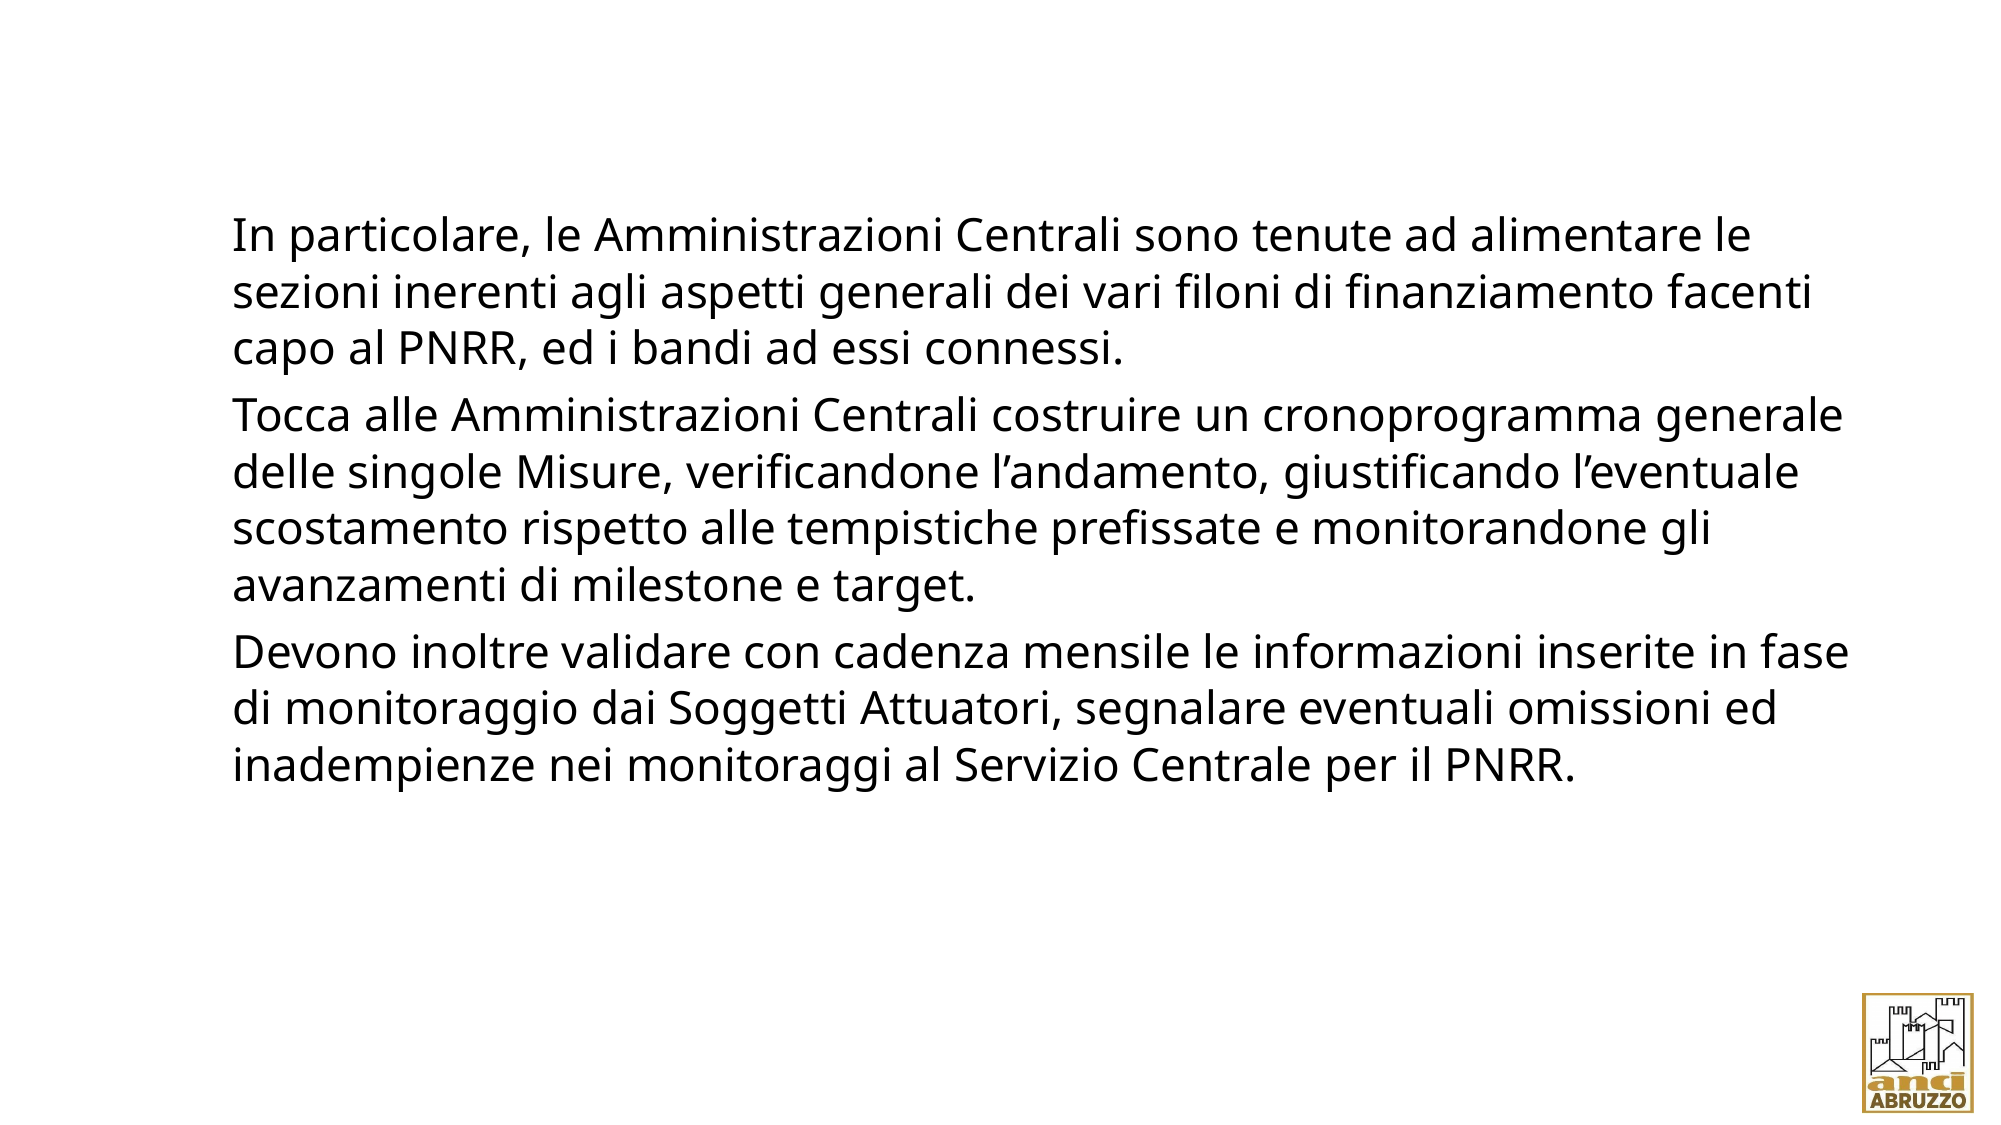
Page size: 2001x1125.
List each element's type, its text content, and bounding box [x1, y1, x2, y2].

list In particolare, le Amministrazioni Centrali sono tenute ad alimentare le sezioni inerenti agli aspetti generali dei vari filoni di finanziamento facenti capo al PNRR, ed i bandi ad essi connessi. Tocca alle Amministrazioni Centrali costruire un cronoprogramma generale delle singole Misure, verificandone l’andamento, giustificando l’eventuale scostamento rispetto alle tempistiche prefissate e monitorandone gli avanzamenti di milestone e target. Devono inoltre validare con cadenza mensile le informazioni inserite in fase di monitoraggio dai Soggetti Attuatori, segnalare eventuali omissioni ed inadempienze nei monitoraggi al Servizio Centrale per il PNRR. [217, 196, 1875, 845]
